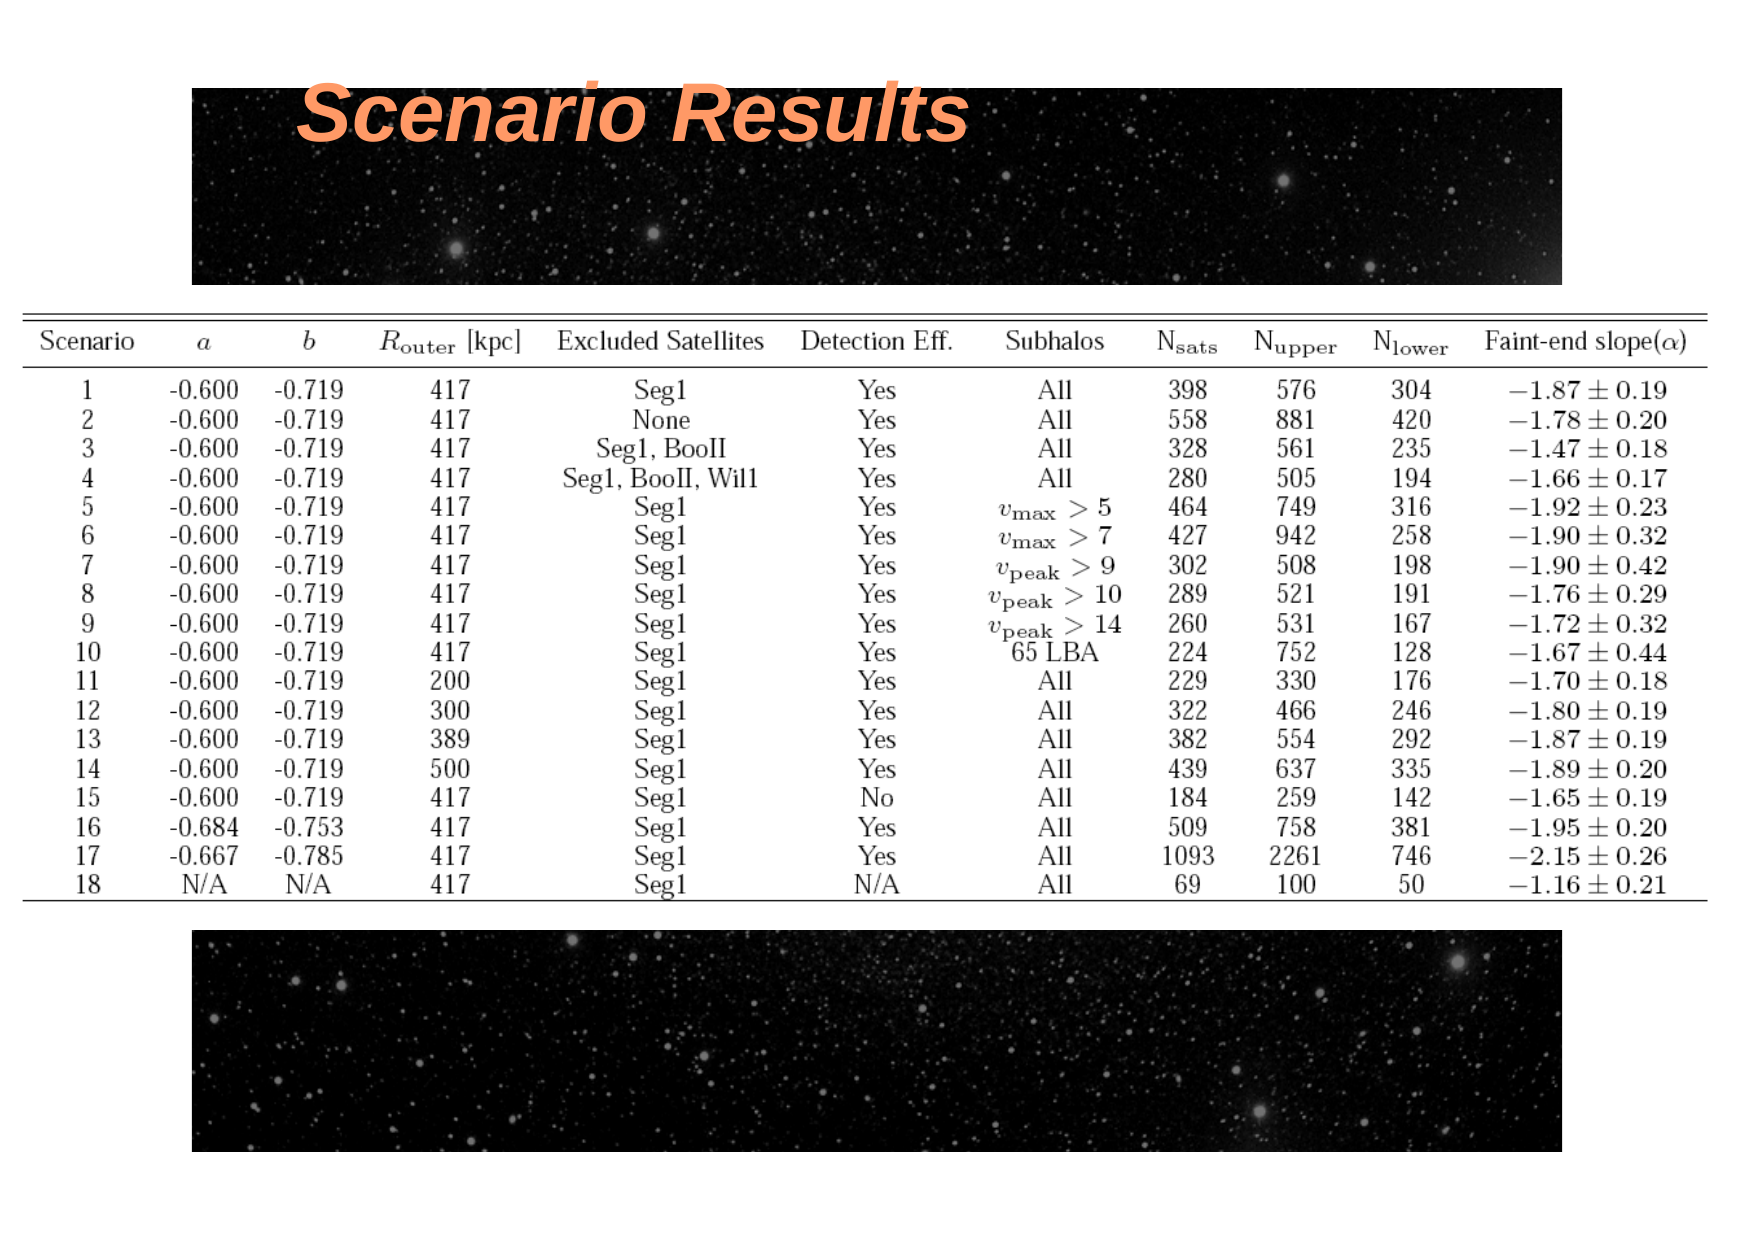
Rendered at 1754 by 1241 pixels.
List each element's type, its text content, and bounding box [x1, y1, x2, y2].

picture [6, 88, 1731, 1152]
title Scenario Results [296, 23, 1467, 202]
